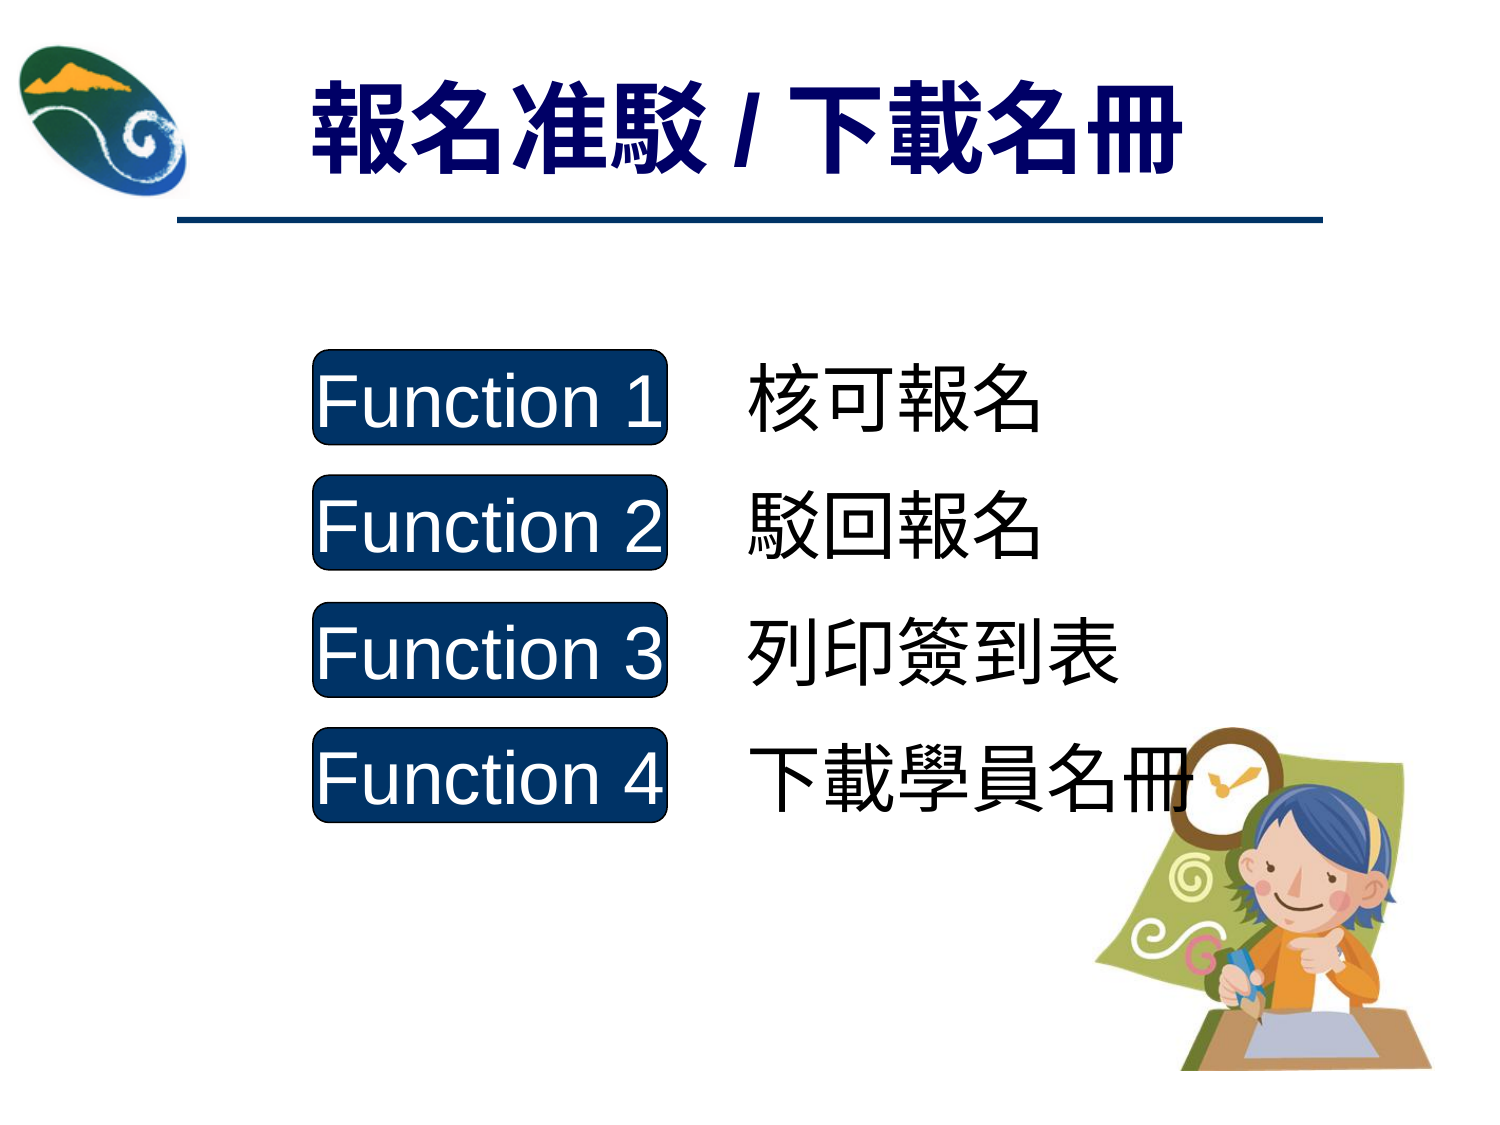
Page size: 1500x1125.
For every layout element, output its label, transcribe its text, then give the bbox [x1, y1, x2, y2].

text_box Function 2 [312, 475, 668, 570]
text_box Function 3 [312, 602, 668, 698]
list 核可報名 駁回報名 列印簽到表 下載學員名冊 [75, 326, 1426, 988]
text_box 報名准駁/下載名冊 [110, 55, 1385, 196]
picture [1092, 727, 1435, 1071]
text_box Function 4 [312, 727, 668, 823]
text_box Function 1 [312, 349, 668, 445]
picture [17, 42, 190, 199]
